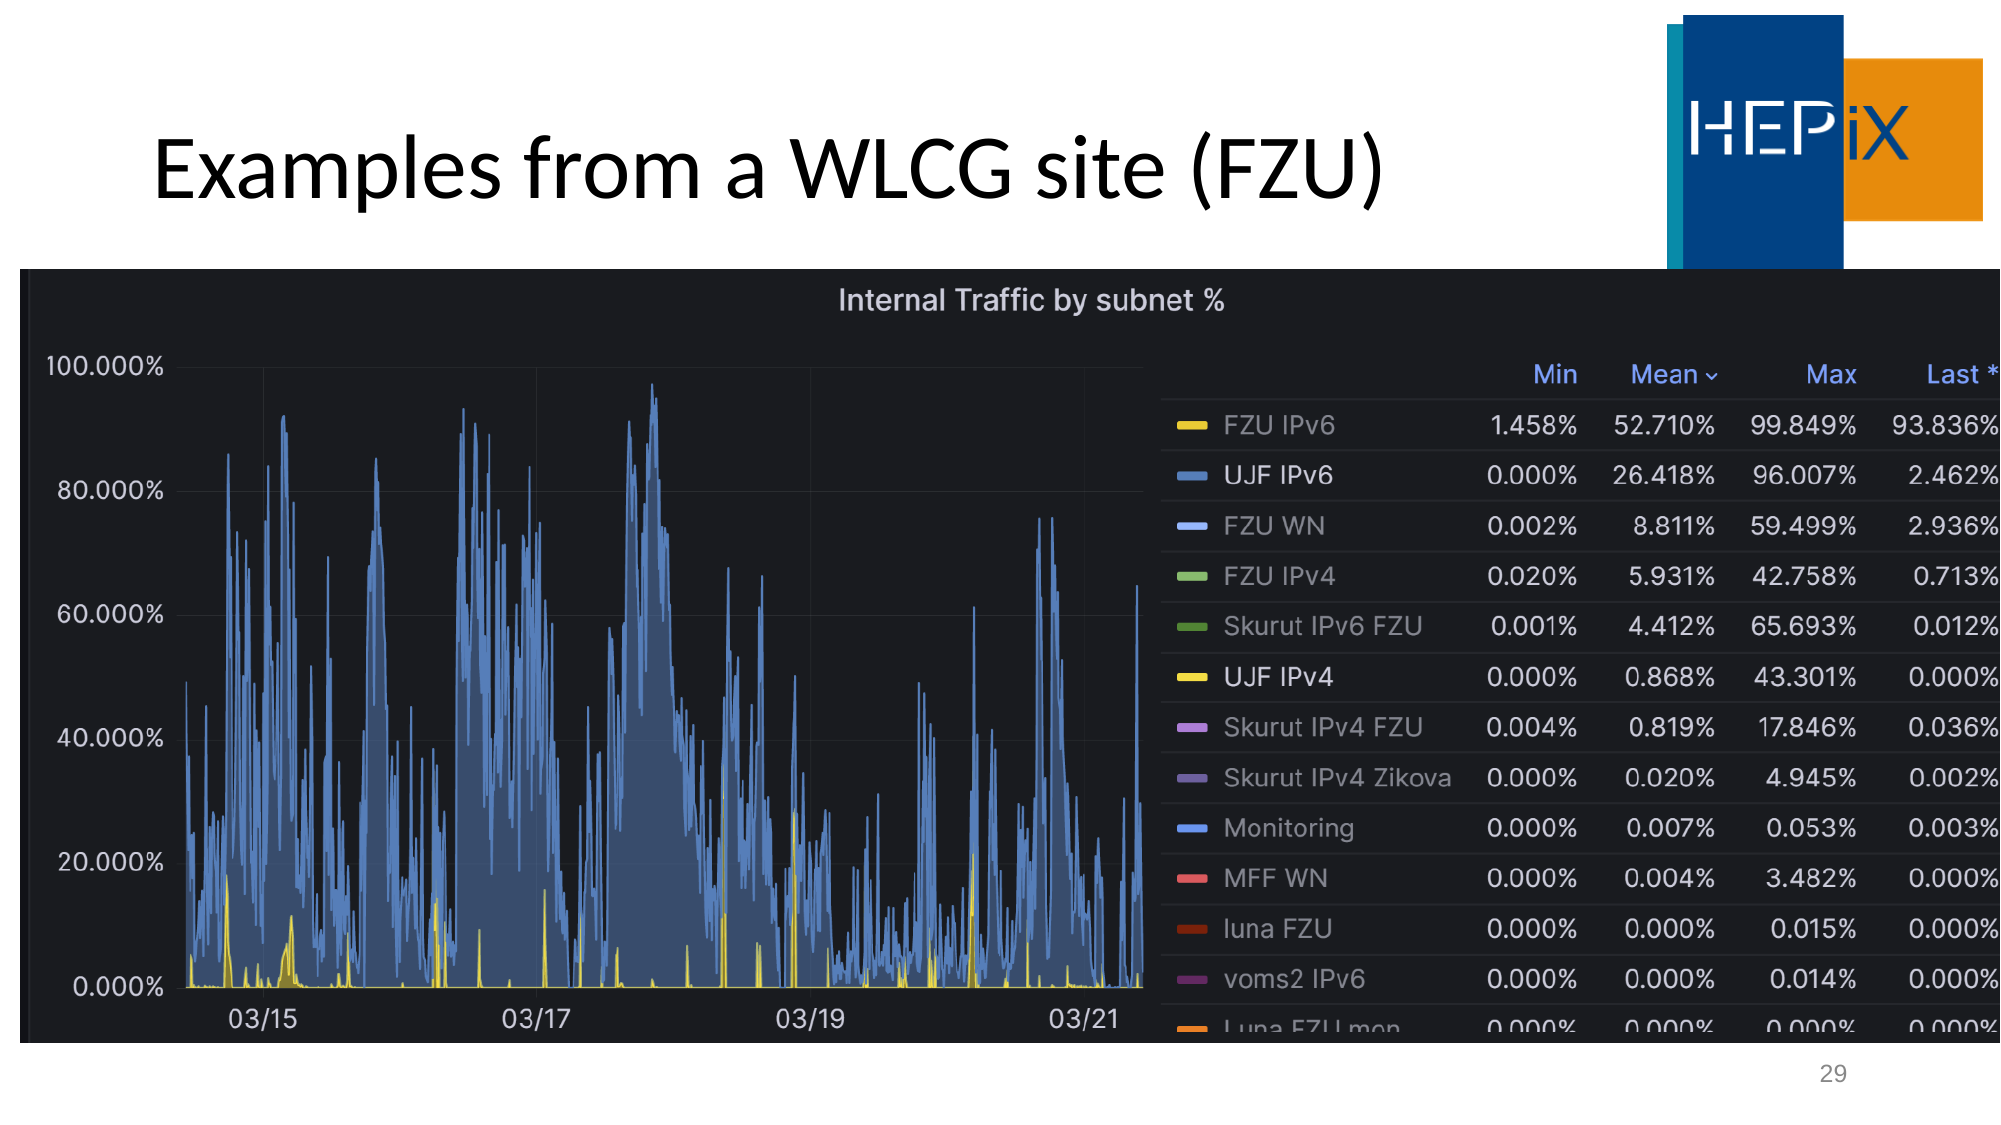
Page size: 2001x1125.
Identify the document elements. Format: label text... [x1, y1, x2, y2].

title Examples from a WLCG site (FZU) [137, 59, 1863, 269]
picture [20, 15, 2000, 1044]
slide_number <number> [1412, 1044, 1863, 1103]
